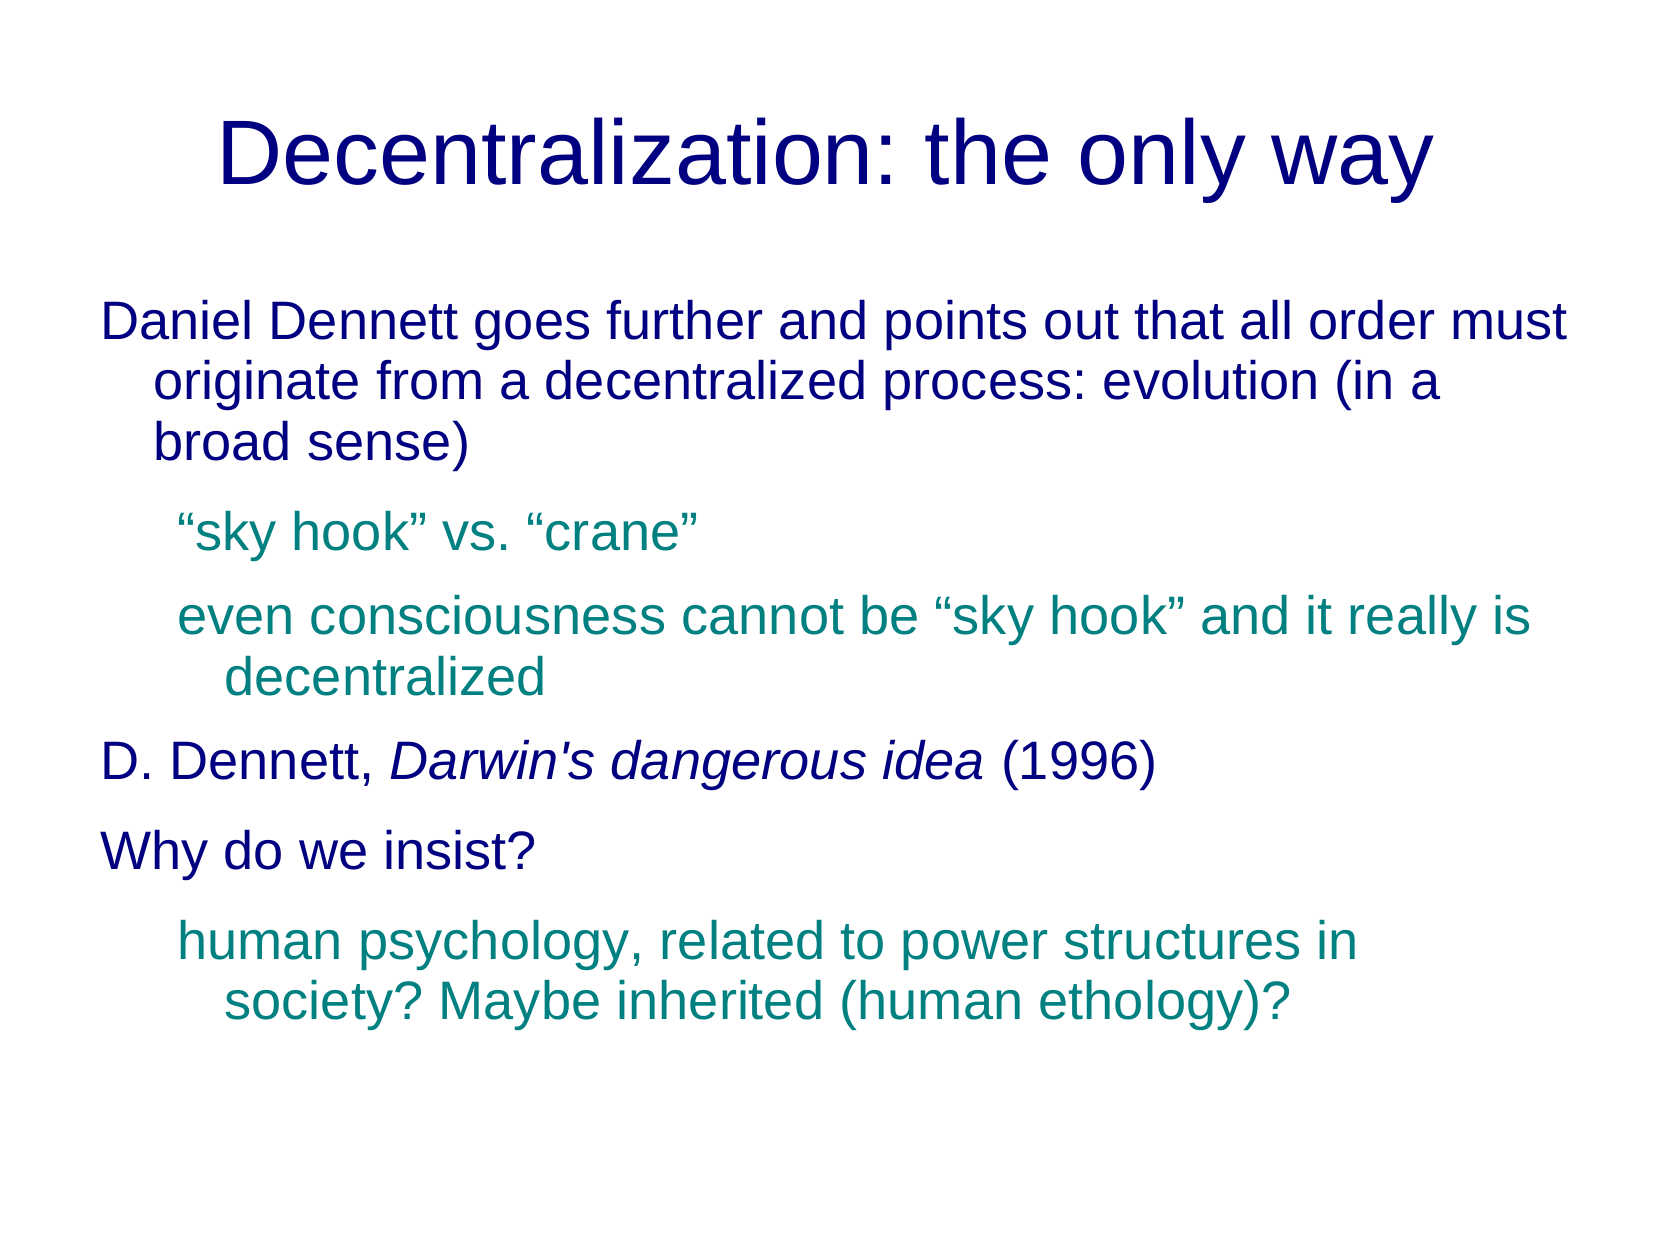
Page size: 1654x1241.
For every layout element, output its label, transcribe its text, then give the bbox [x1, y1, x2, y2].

title Decentralization: the only way [82, 49, 1571, 257]
list Daniel Dennett goes further and points out that all order must originate from a decentralized process: evolution (in a broad sense) “sky hook” vs. “crane” even consciousness cannot be “sky hook” and it really is decentralized D. Dennett, Darwin's dangerous idea (1996) Why do we insist? human psychology, related to power structures in society? Maybe inherited (human ethology)? [82, 290, 1571, 1126]
